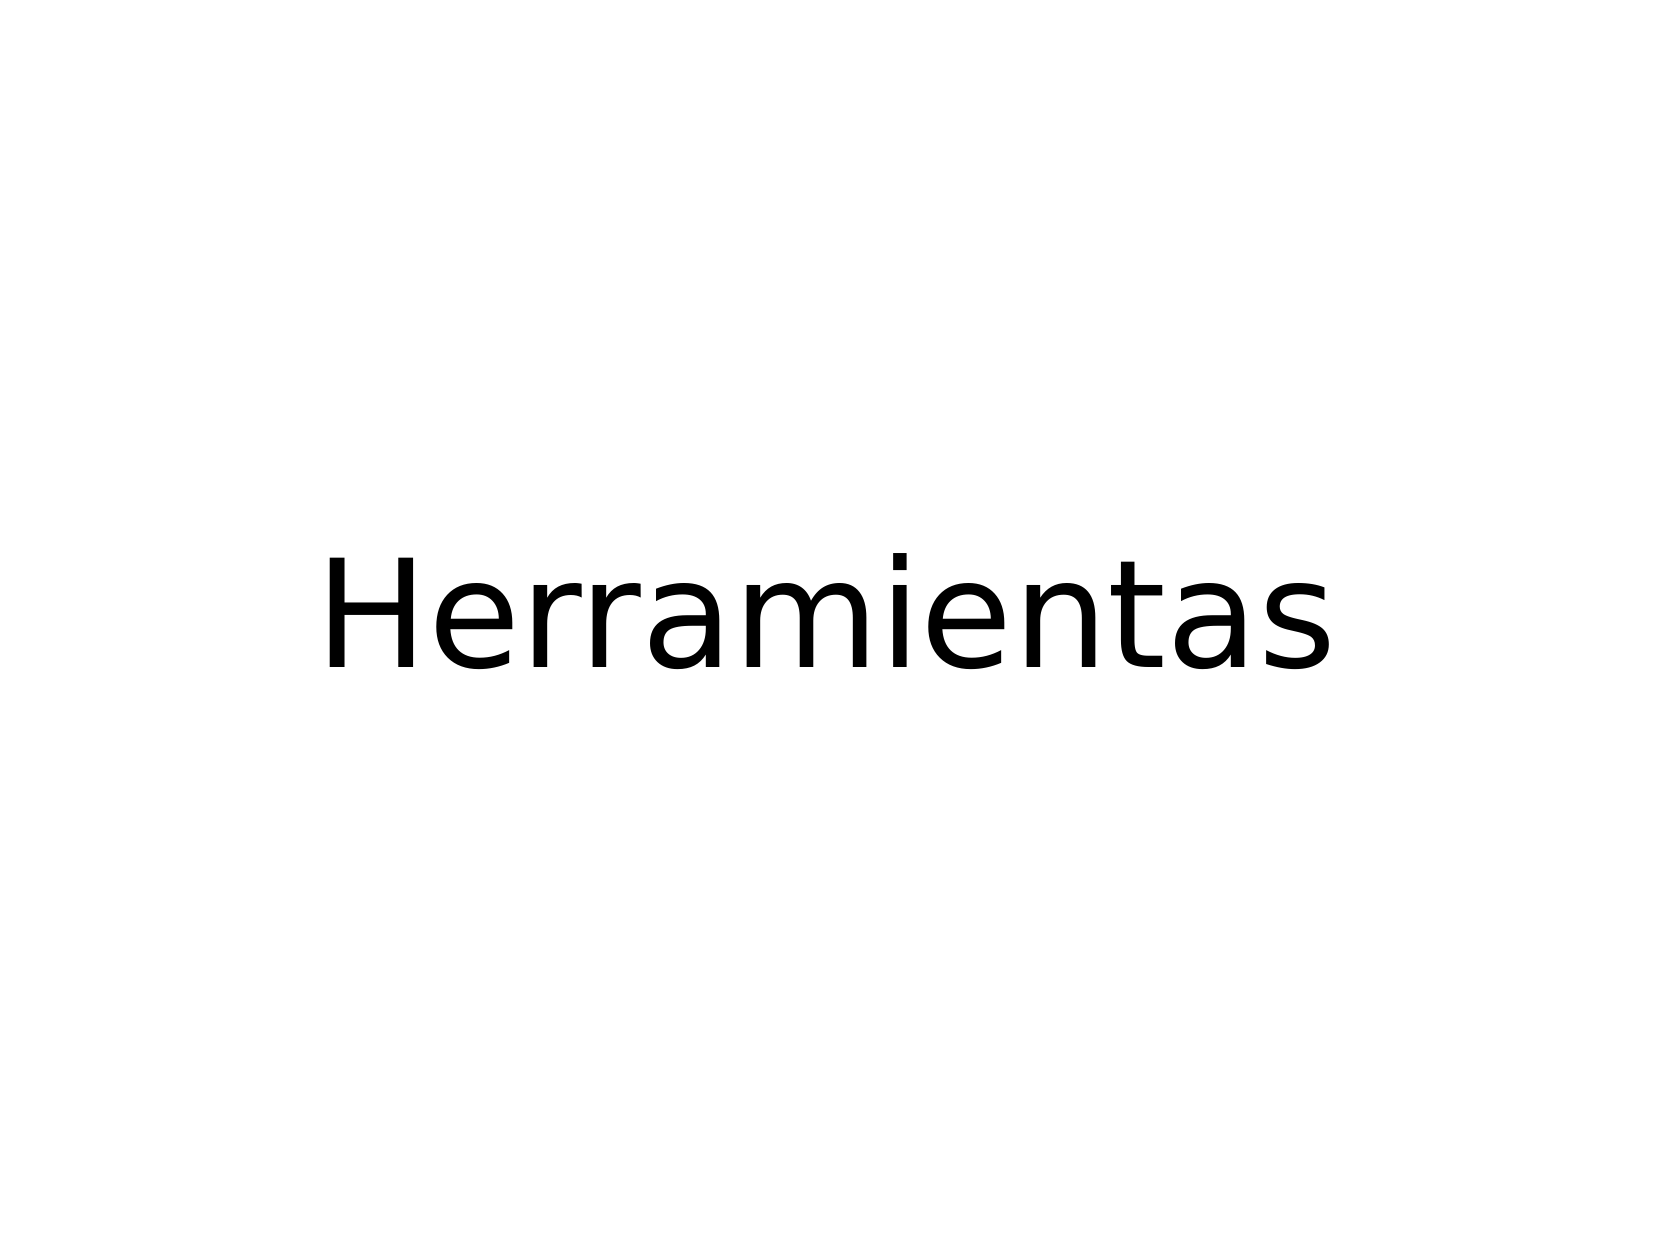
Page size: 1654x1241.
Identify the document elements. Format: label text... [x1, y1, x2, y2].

title Herramientas [82, 56, 1571, 1174]
